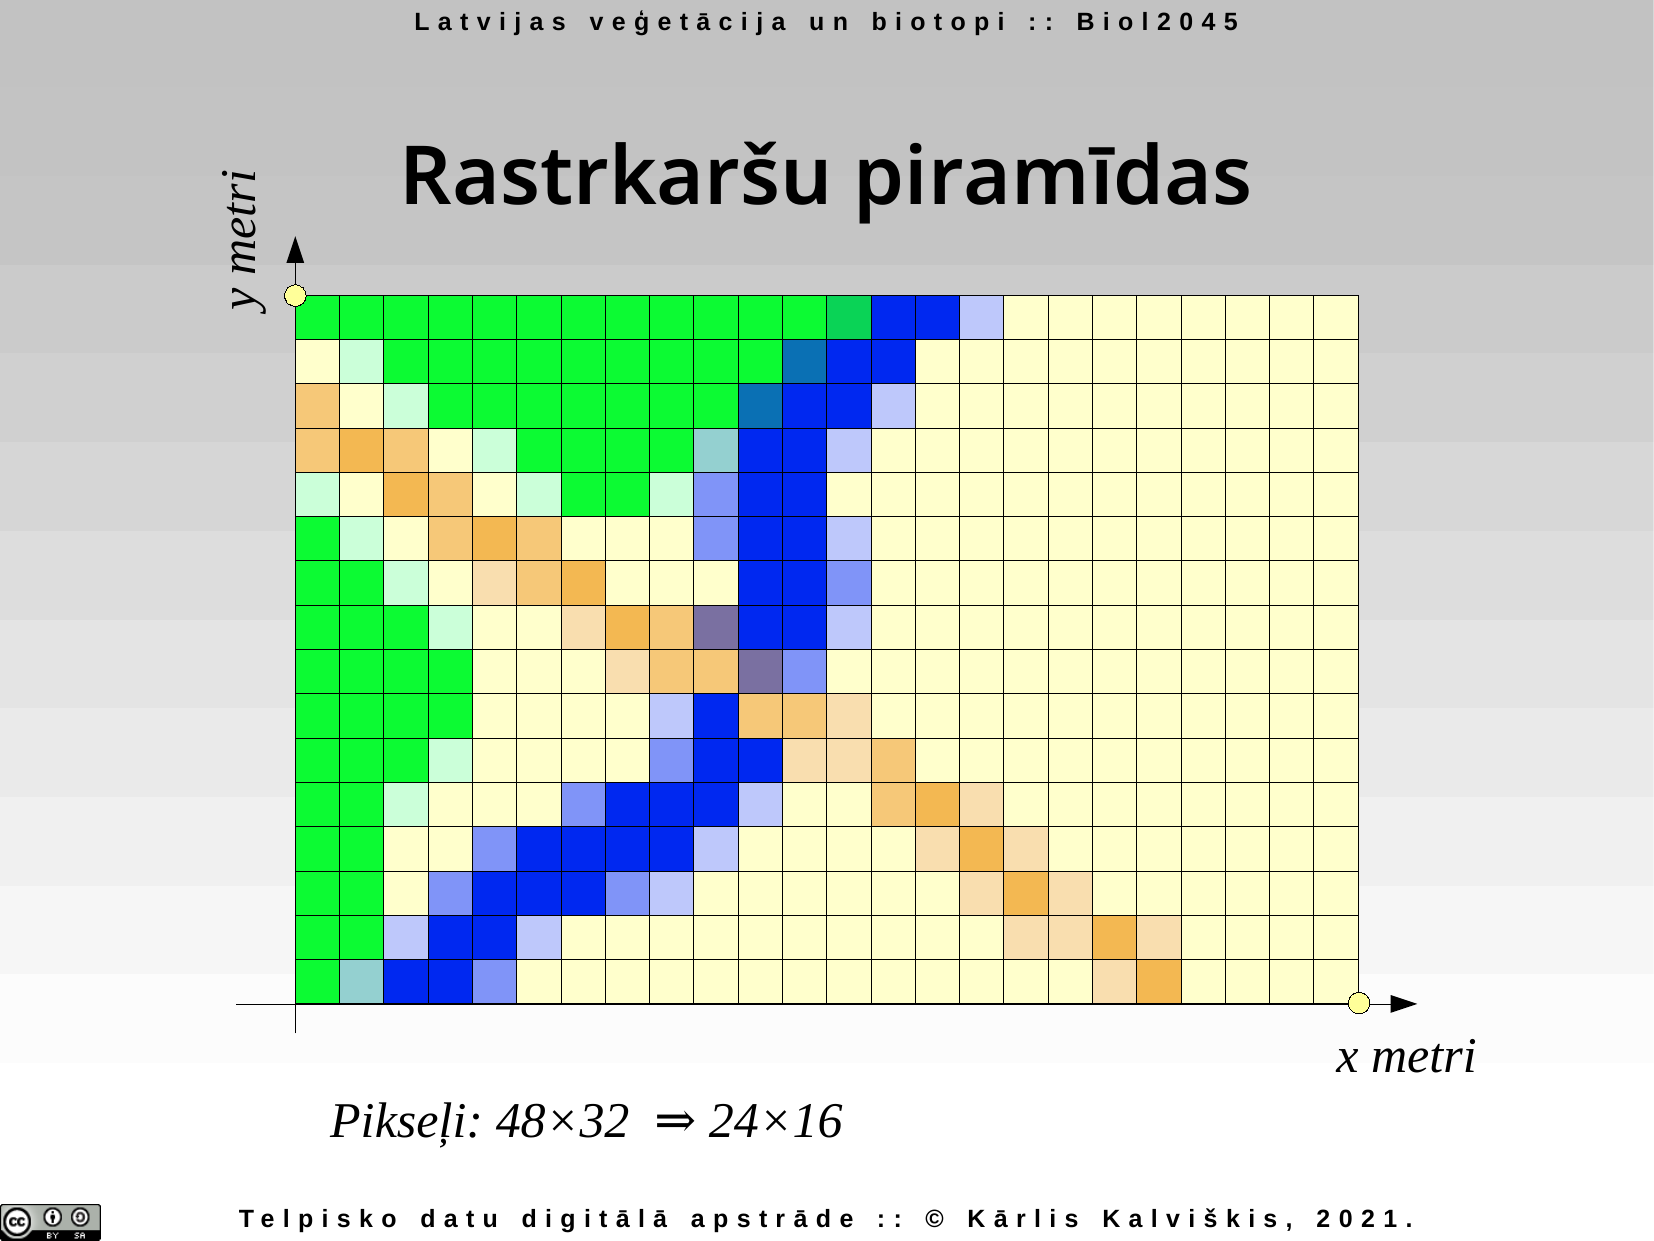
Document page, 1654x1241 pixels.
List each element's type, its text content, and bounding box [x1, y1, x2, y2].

text_box y metri [210, 169, 266, 311]
picture [0, 0, 1654, 1241]
text_box [284, 284, 1370, 1014]
text_box Pikseļi: 48×32 [330, 1092, 630, 1149]
text_box x metri [1336, 1028, 1478, 1084]
title Rastrkaršu piramīdas [29, 49, 1625, 296]
text_box ⇒ 24×16 [654, 1092, 855, 1149]
